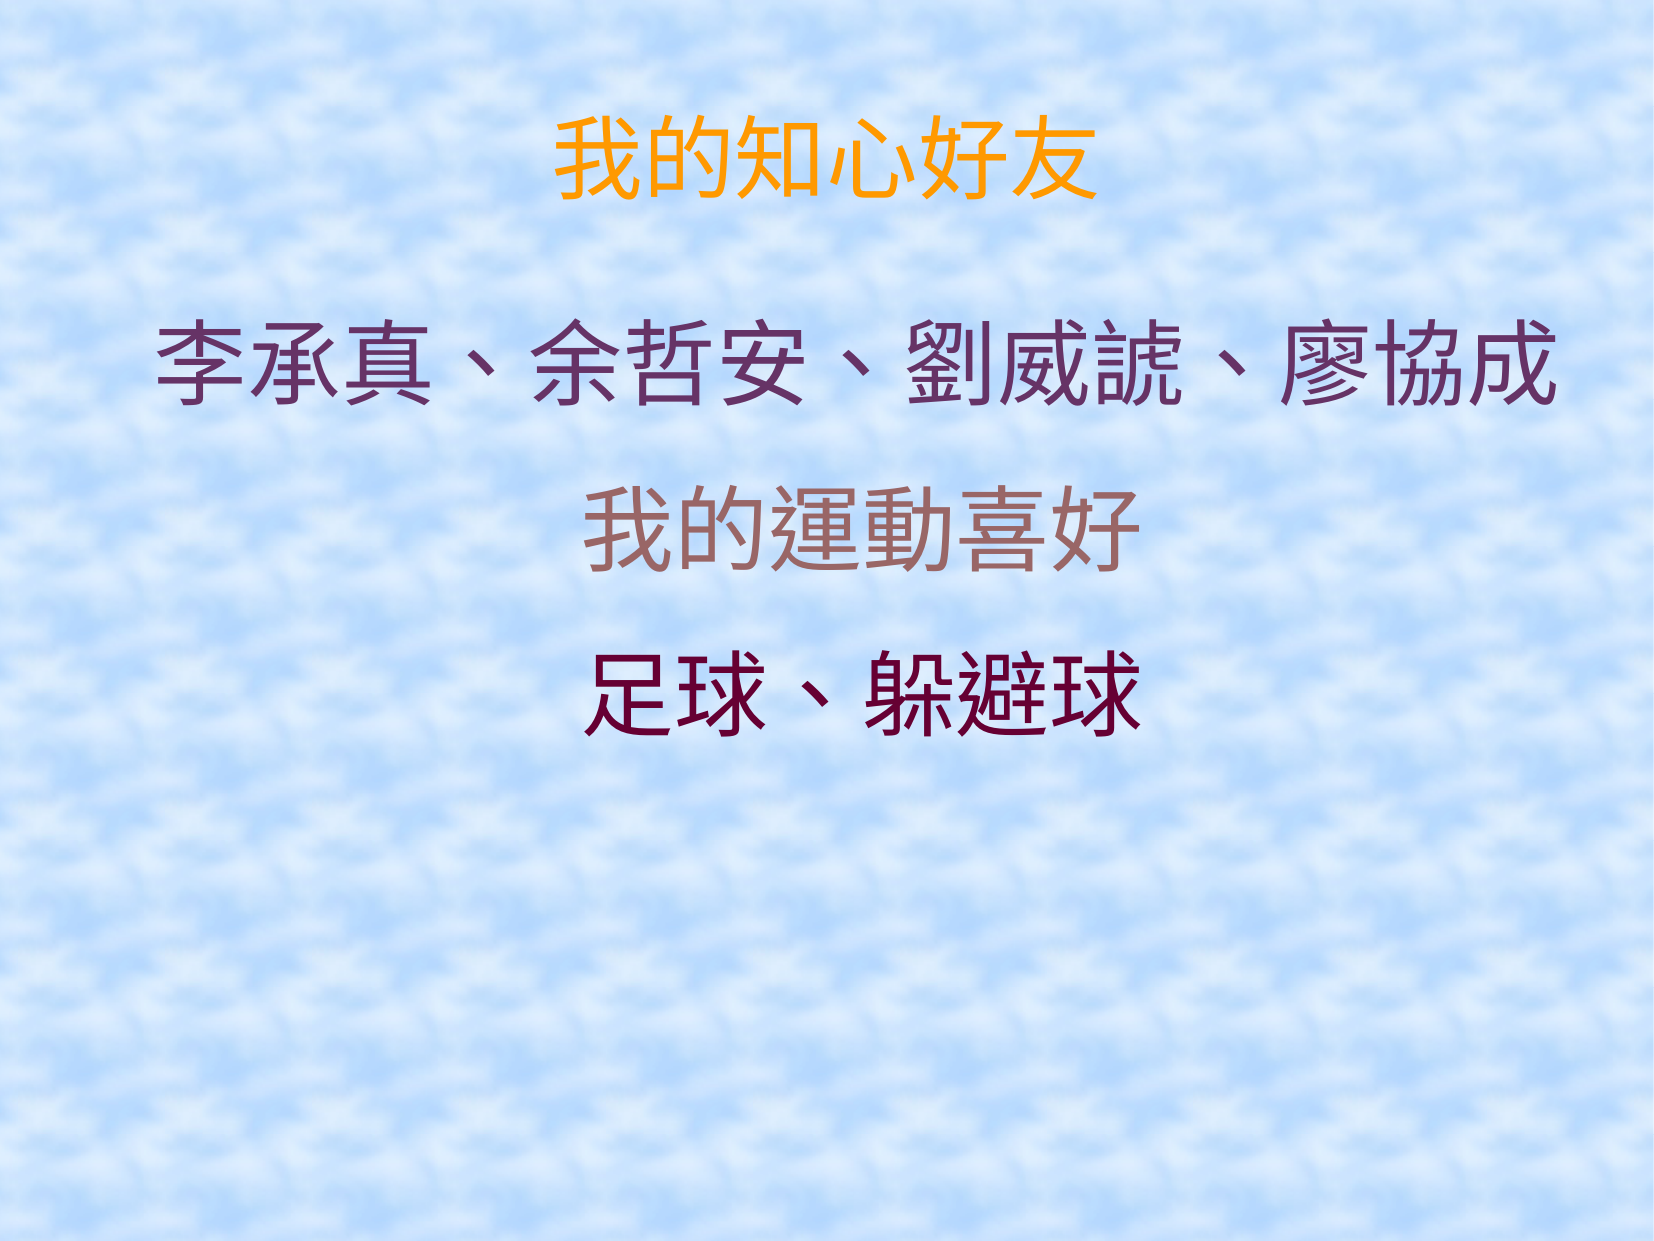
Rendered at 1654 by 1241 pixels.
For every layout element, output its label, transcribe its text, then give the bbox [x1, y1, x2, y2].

picture [0, 0, 1654, 1241]
title 我的知心好友 [82, 49, 1571, 257]
list 李承真、余哲安、劉威諕、廖協成 我的運動喜好 足球、躲避球 [82, 290, 1571, 1010]
